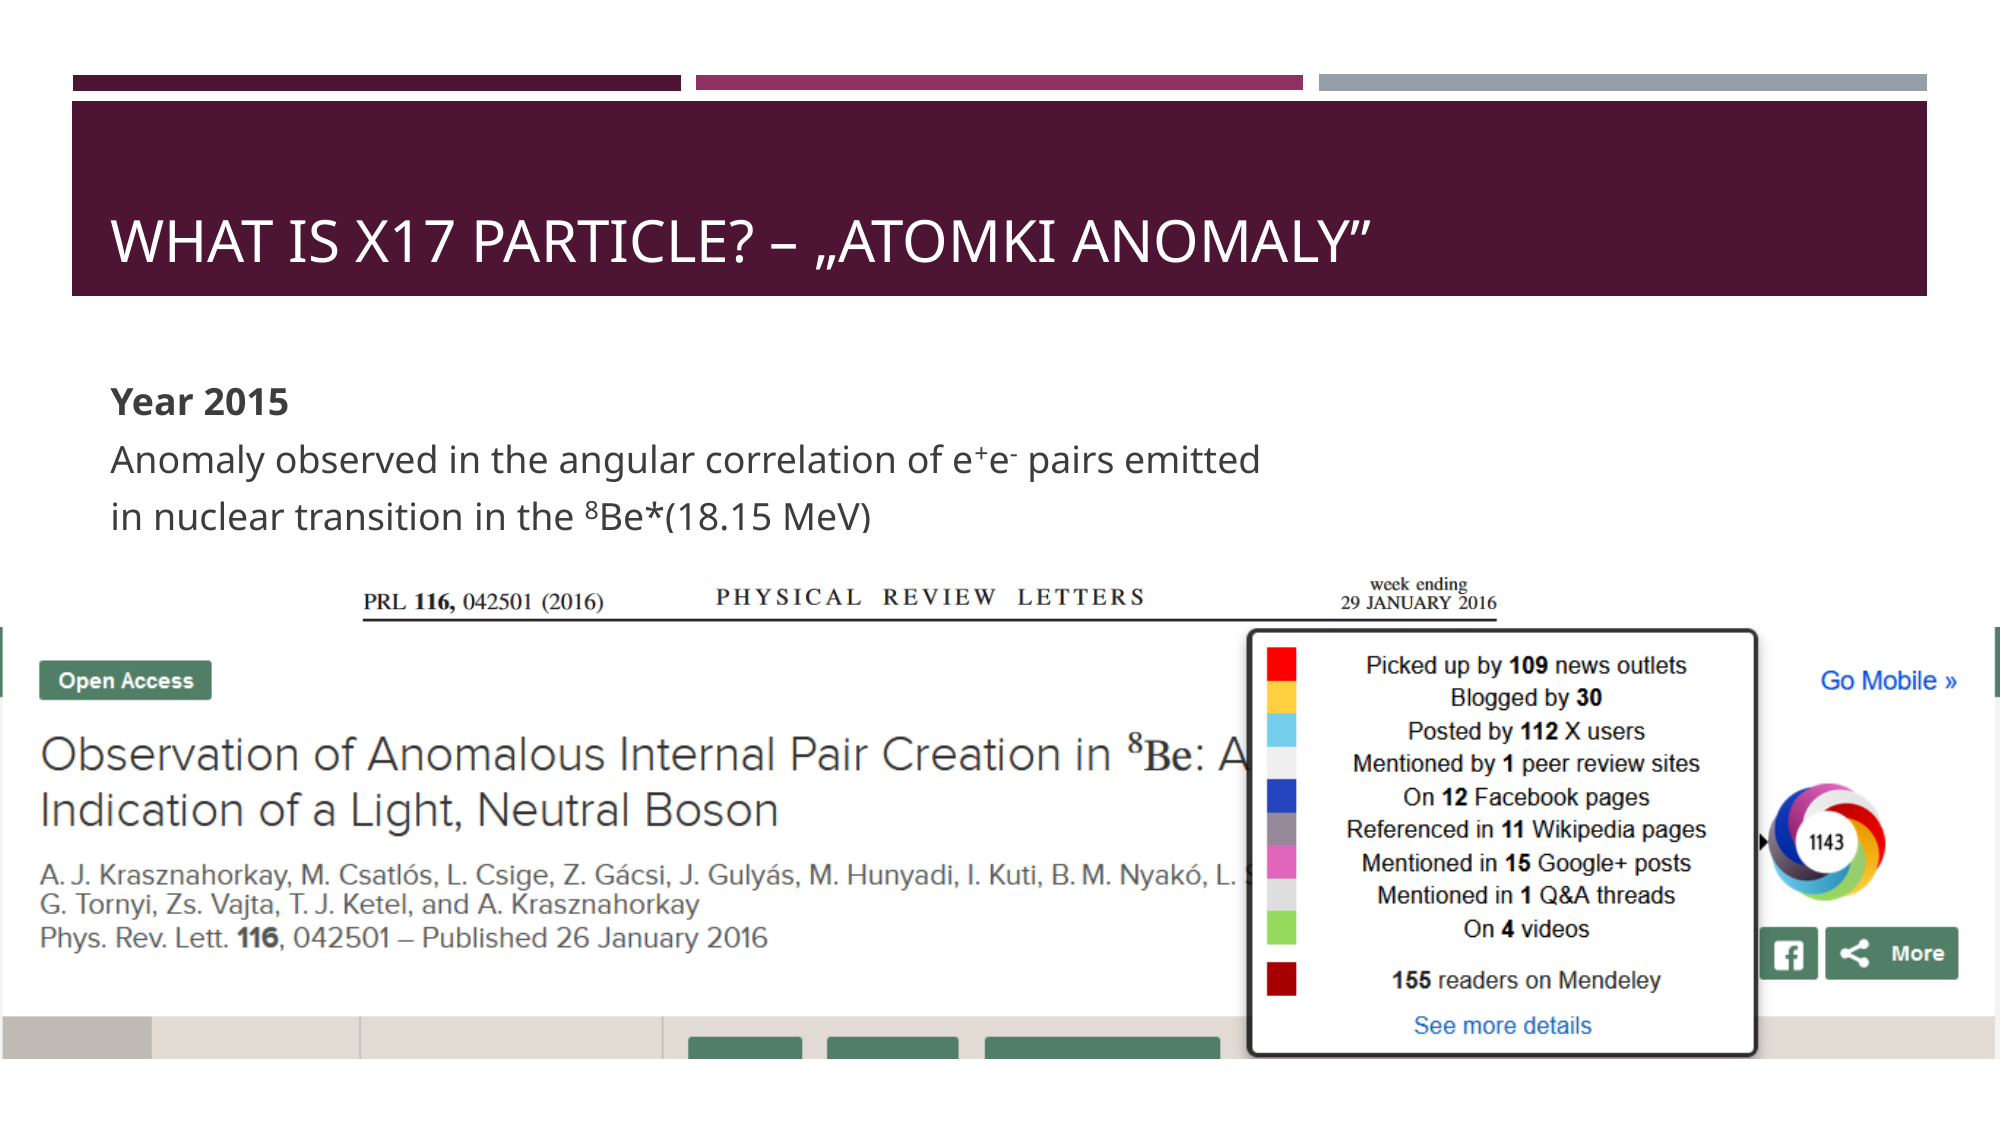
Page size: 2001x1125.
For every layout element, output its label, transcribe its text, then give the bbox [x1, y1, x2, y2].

picture [0, 628, 2000, 1060]
picture [275, 533, 1562, 627]
list Year 2015 Anomaly observed in the angular correlation of e+e- pairs emitted in nuclear transition in the 8Be*(18.15 MeV) [95, 357, 1905, 627]
title What is X17 particle? – „Atomki anomaly” [95, 115, 1905, 282]
